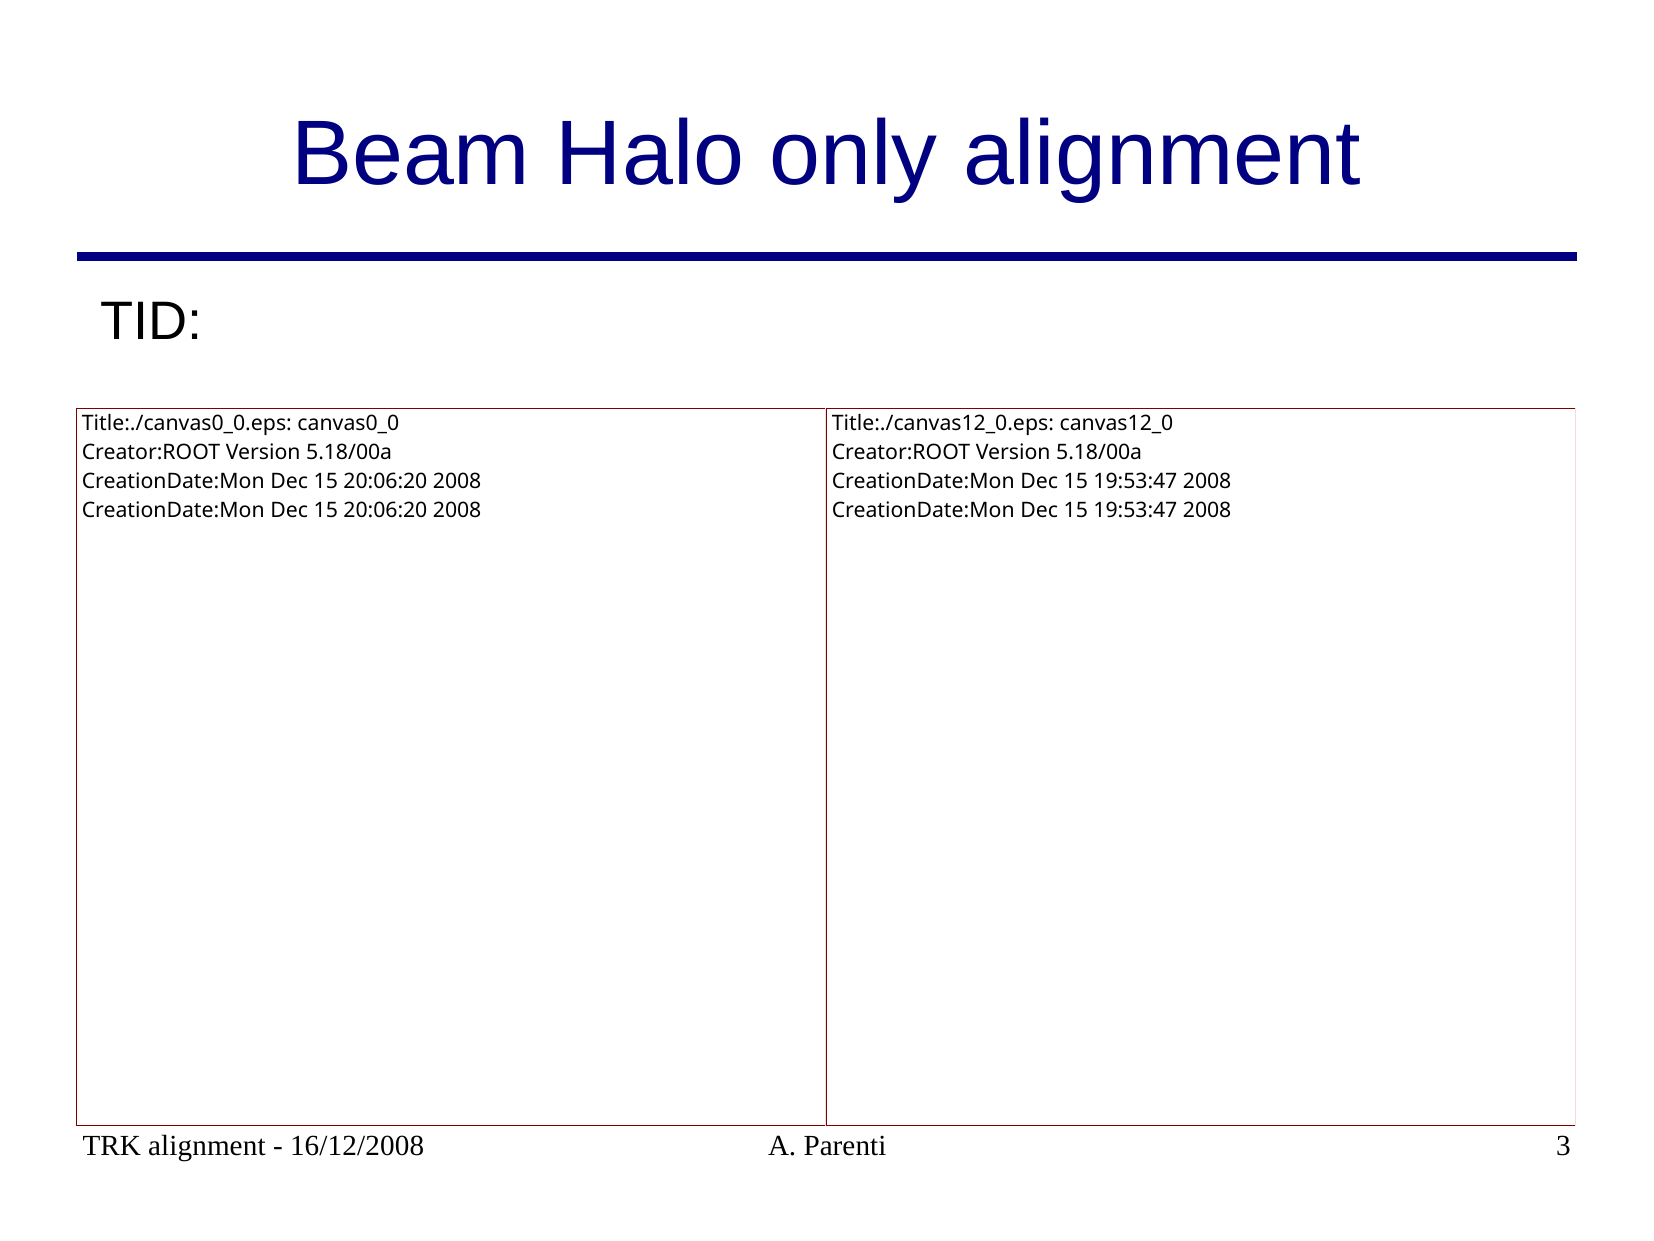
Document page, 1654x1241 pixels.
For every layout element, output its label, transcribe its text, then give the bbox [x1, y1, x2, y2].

picture [75, 406, 1576, 1126]
title Beam Halo only alignment [82, 49, 1571, 257]
list TID: [82, 290, 1571, 406]
